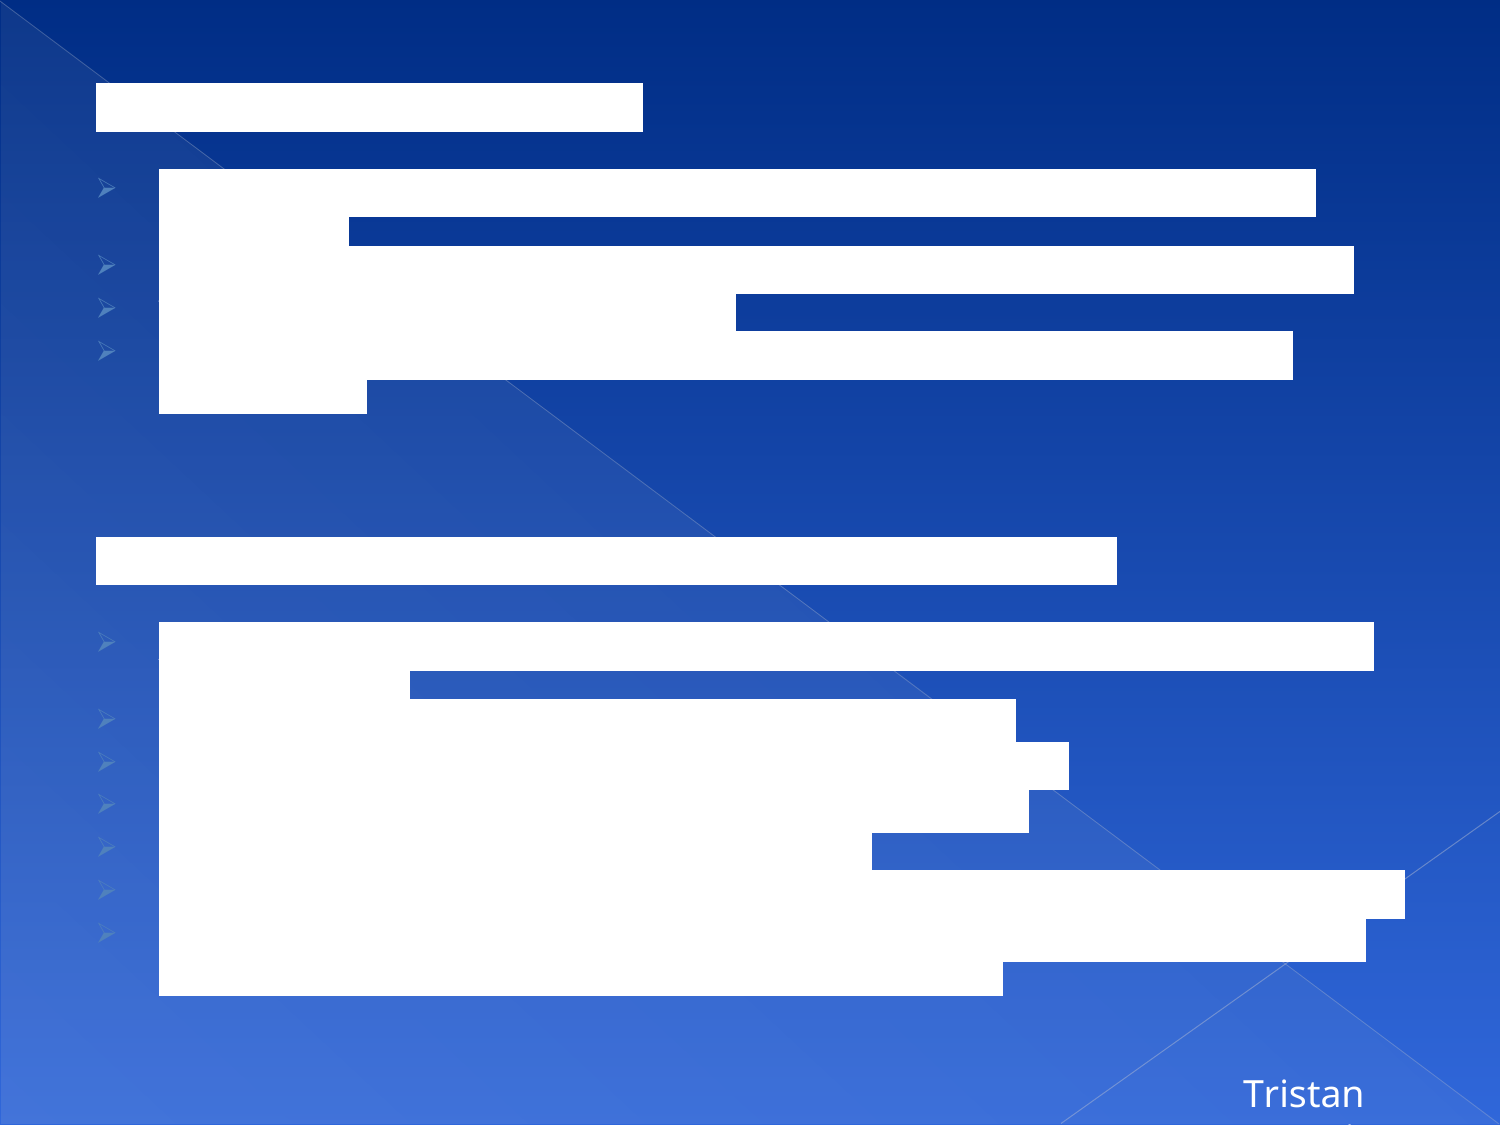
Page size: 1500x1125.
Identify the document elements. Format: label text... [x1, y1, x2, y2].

text_box Tristan Romain [1228, 1063, 1500, 1125]
list 1) Qui dirige l’autorité judiciaire ? Le Garde des Sceaux (ministre de la justice) et la direction des affaires criminelles. Le grand Sceau de la République Française est la signature de la France. Valeur internationale et nationale. Le grand Sceau valide les grandes lois et actes constitutionnels de la République. 2) Comment et par qui l’autorité judiciaire est-elle appliquée ? Autorité judiciaire rendue dans le palais de justice ou appelé Tribunal par les magistrats. Multitudes de tribunaux suivants les litiges comme: -Tribunal administratif: litiges avec une administration. -Conseil des prud’hommes: parton contre employés. -Tribunal d’instance: affaire de nature civil. -Tribunal des grandes instances: affaire de droits commun: référer et juger. -Tribunal de commerce: procédures collectives, association de paiement, liquidation judiciaires et litiges entre commerçant. [70, 35, 1421, 1079]
